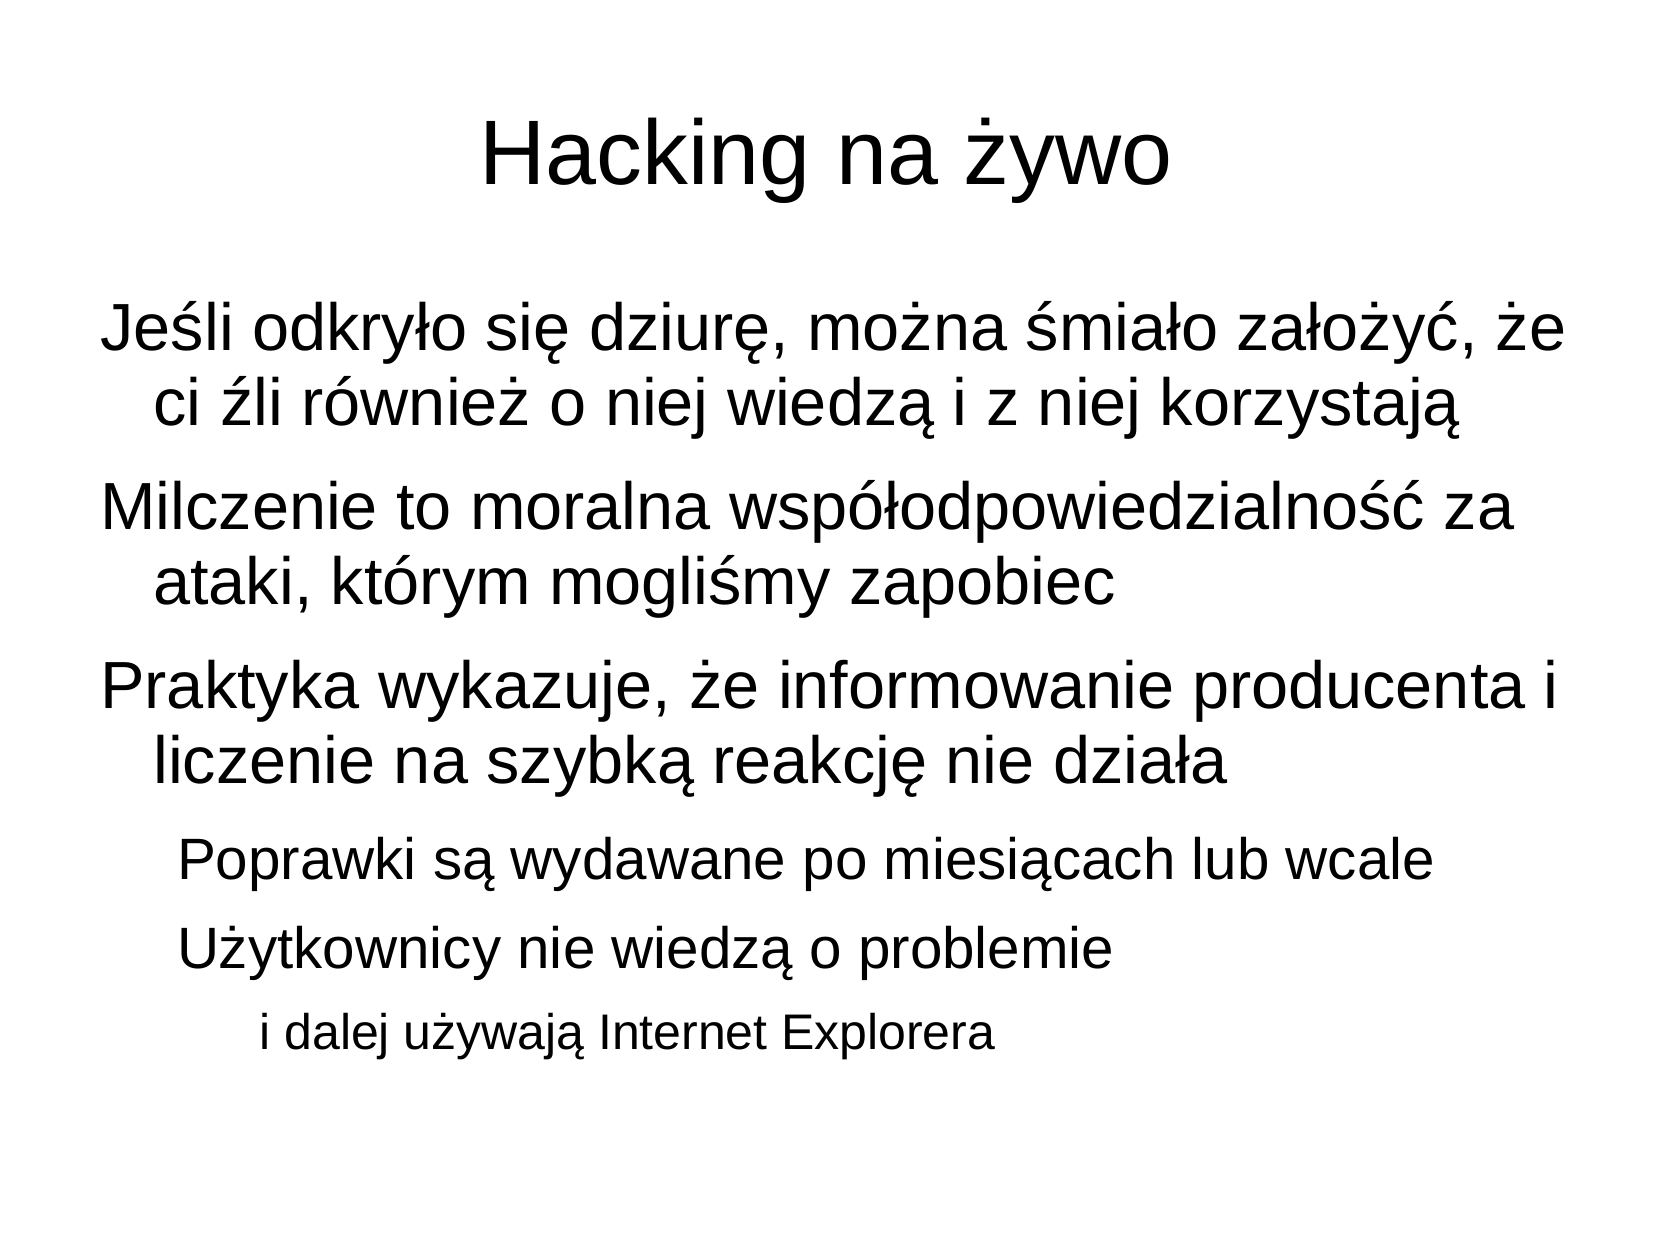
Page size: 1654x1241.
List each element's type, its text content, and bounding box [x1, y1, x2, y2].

title Hacking na żywo [82, 56, 1571, 250]
list Jeśli odkryło się dziurę, można śmiało założyć, że ci źli również o niej wiedzą i z niej korzystają Milczenie to moralna współodpowiedzialność za ataki, którym mogliśmy zapobiec Praktyka wykazuje, że informowanie producenta i liczenie na szybką reakcję nie działa Poprawki są wydawane po miesiącach lub wcale Użytkownicy nie wiedzą o problemie i dalej używają Internet Explorera [82, 290, 1571, 1135]
